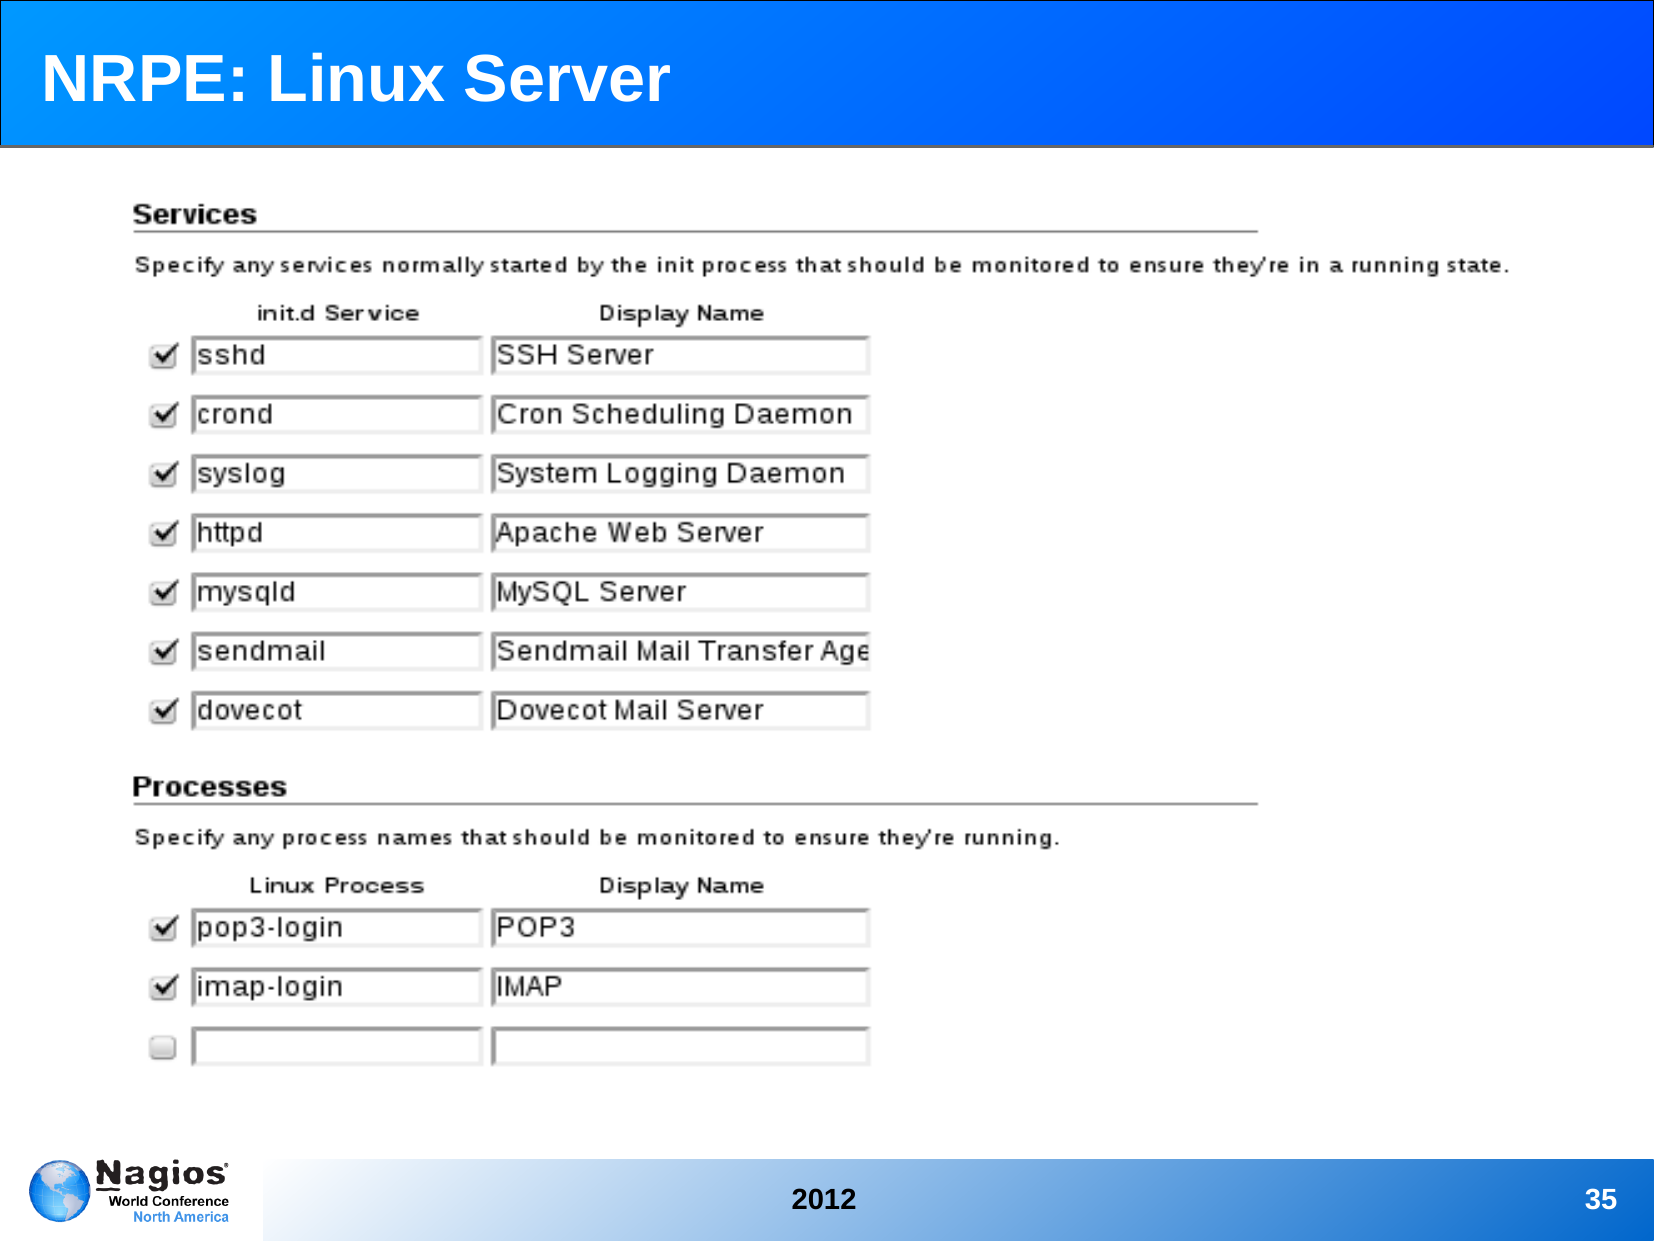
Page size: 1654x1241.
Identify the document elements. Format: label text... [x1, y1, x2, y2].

picture [107, 185, 1521, 1082]
title NRPE: Linux Server [41, 36, 1248, 120]
picture [29, 1159, 229, 1235]
